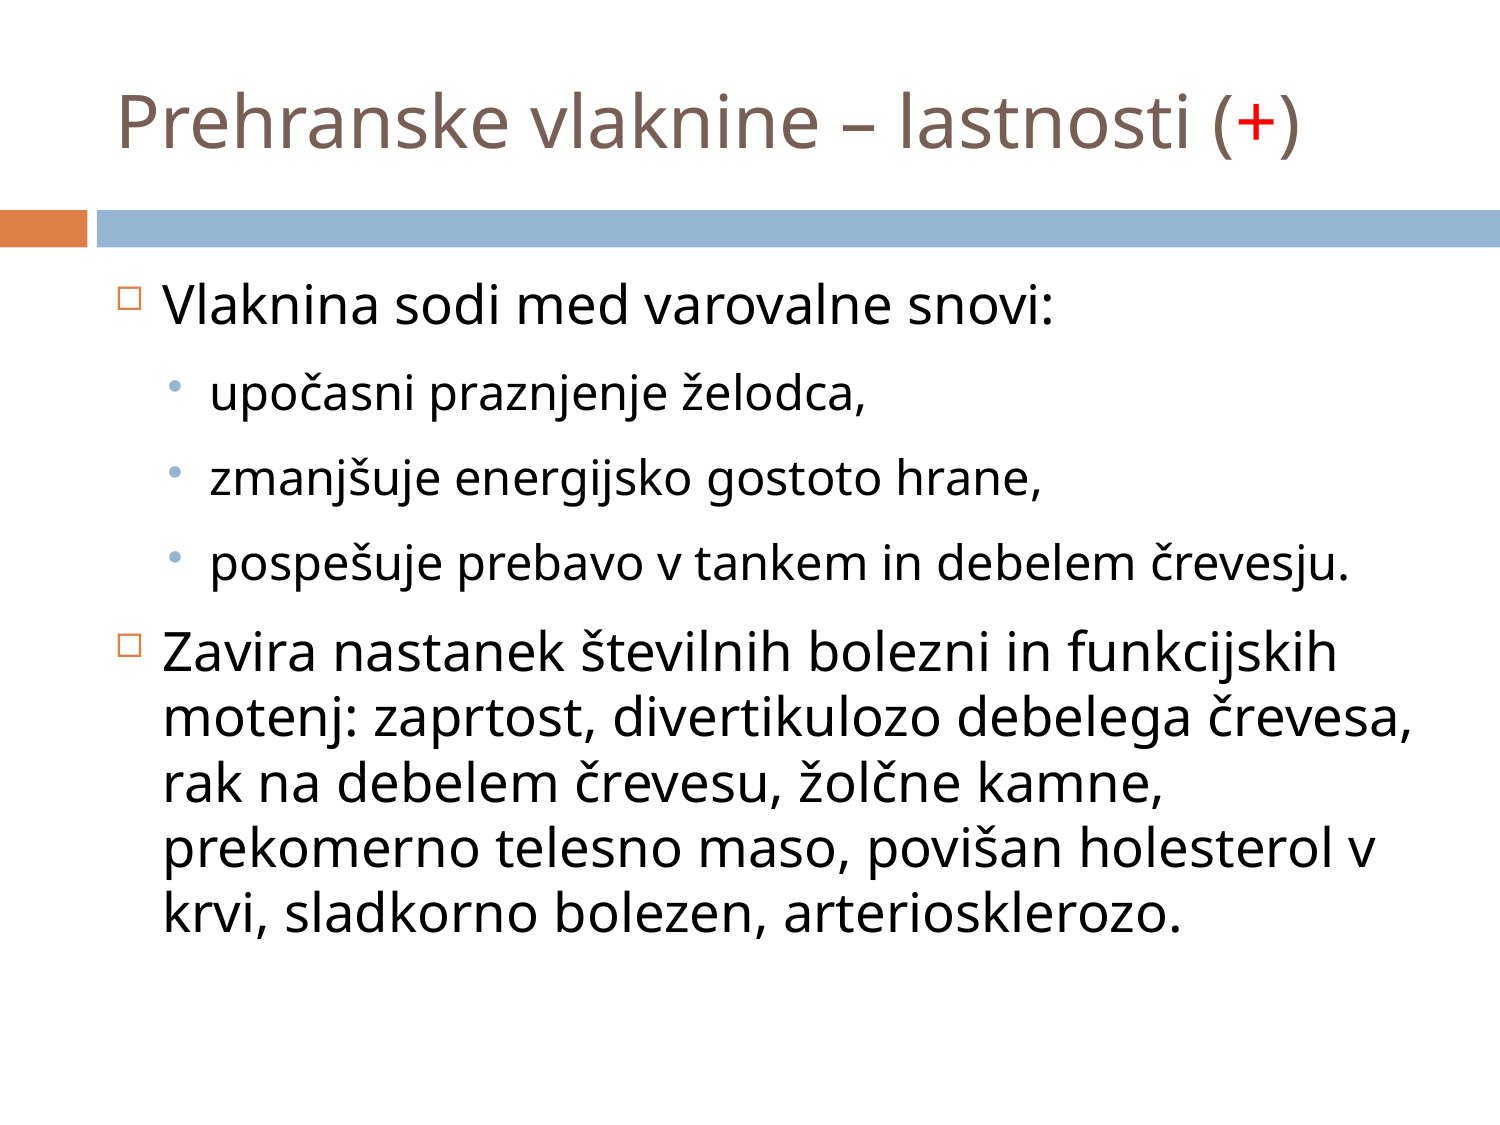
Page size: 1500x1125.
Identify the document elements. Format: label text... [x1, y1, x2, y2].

list Vlaknina sodi med varovalne snovi: upočasni praznjenje želodca, zmanjšuje energijsko gostoto hrane, pospešuje prebavo v tankem in debelem črevesju. Zavira nastanek številnih bolezni in funkcijskih motenj: zaprtost, divertikulozo debelega črevesa, rak na debelem črevesu, žolčne kamne, prekomerno telesno maso, povišan holesterol v krvi, sladkorno bolezen, arteriosklerozo. [100, 262, 1438, 1000]
title Prehranske vlaknine – lastnosti (+) [100, 37, 1438, 200]
